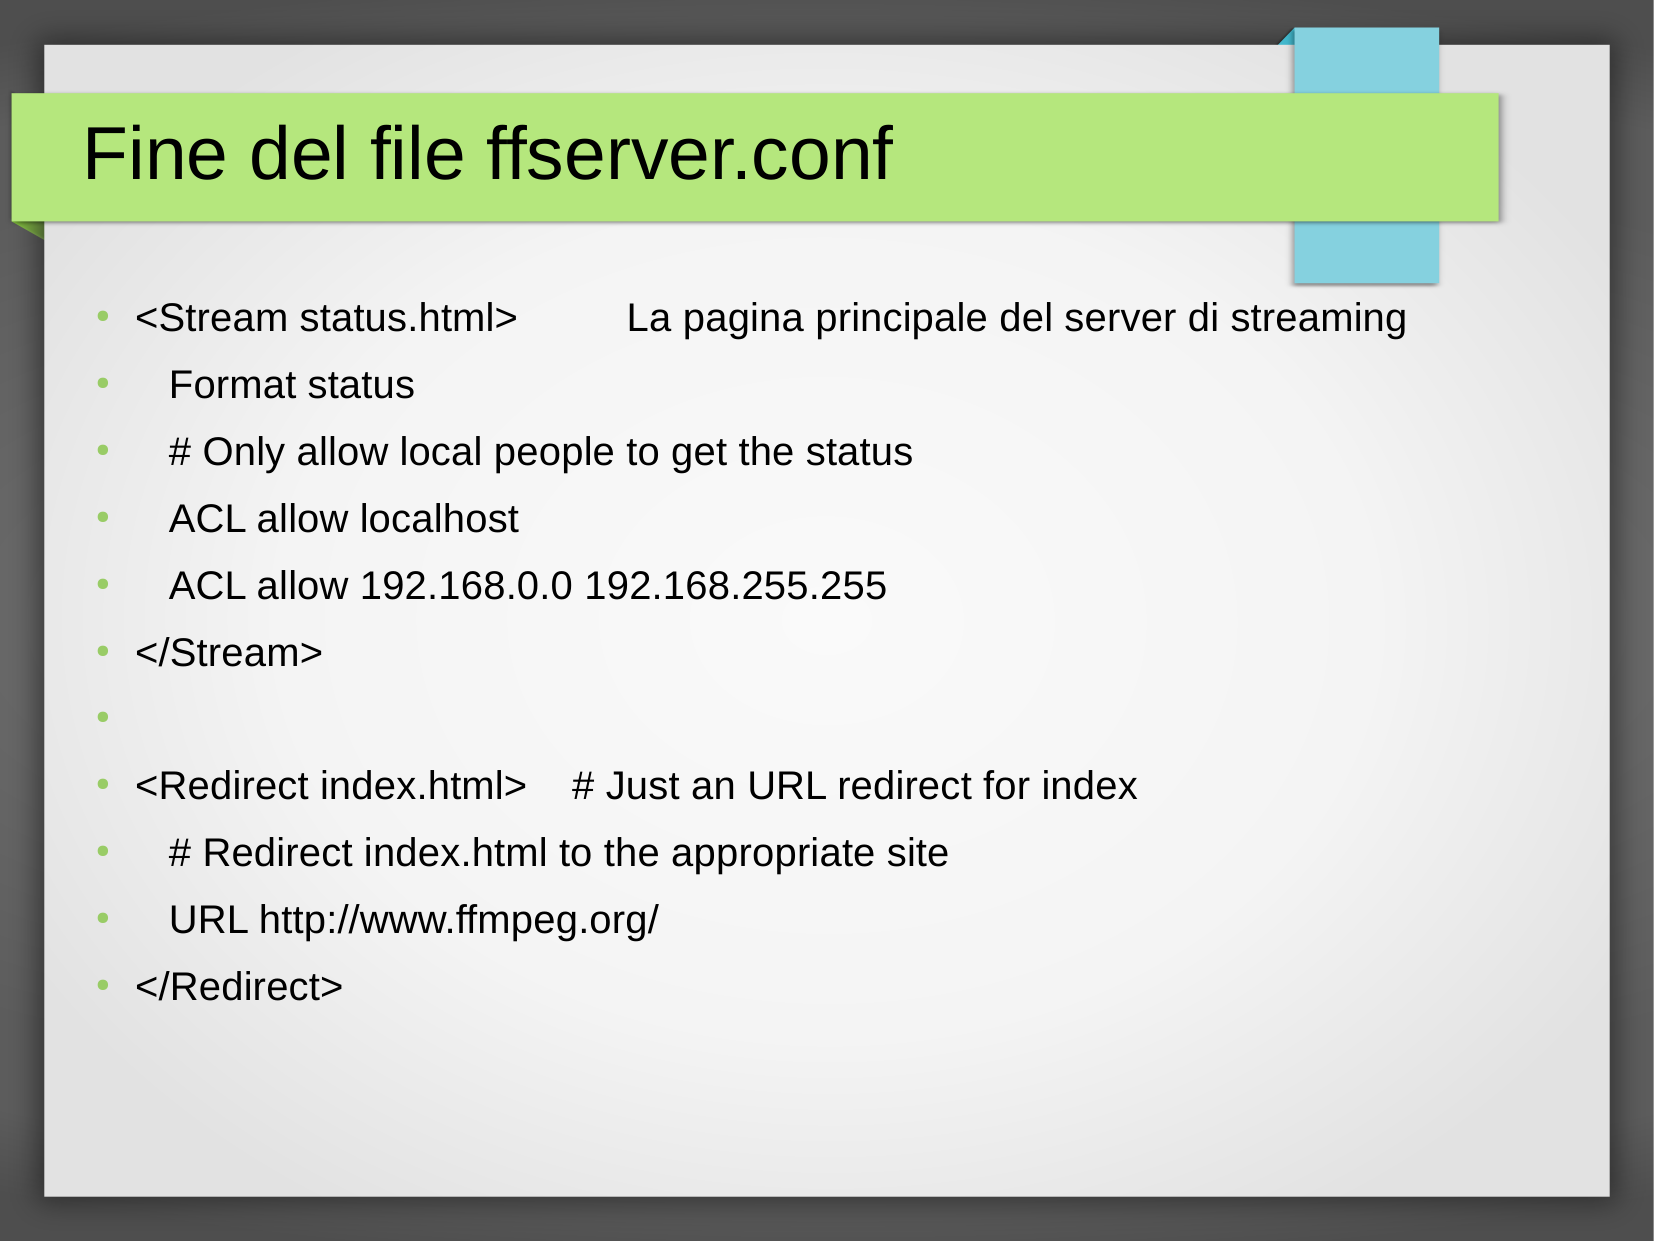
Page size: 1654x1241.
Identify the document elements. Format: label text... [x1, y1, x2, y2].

list <Stream status.html> La pagina principale del server di streaming Format status # Only allow local people to get the status ACL allow localhost ACL allow 192.168.0.0 192.168.255.255 </Stream> <Redirect index.html> # Just an URL redirect for index # Redirect index.html to the appropriate site URL http://www.ffmpeg.org/ </Redirect> [82, 295, 1571, 1015]
picture [0, 0, 1654, 1241]
title Fine del file ffserver.conf [82, 94, 1264, 213]
